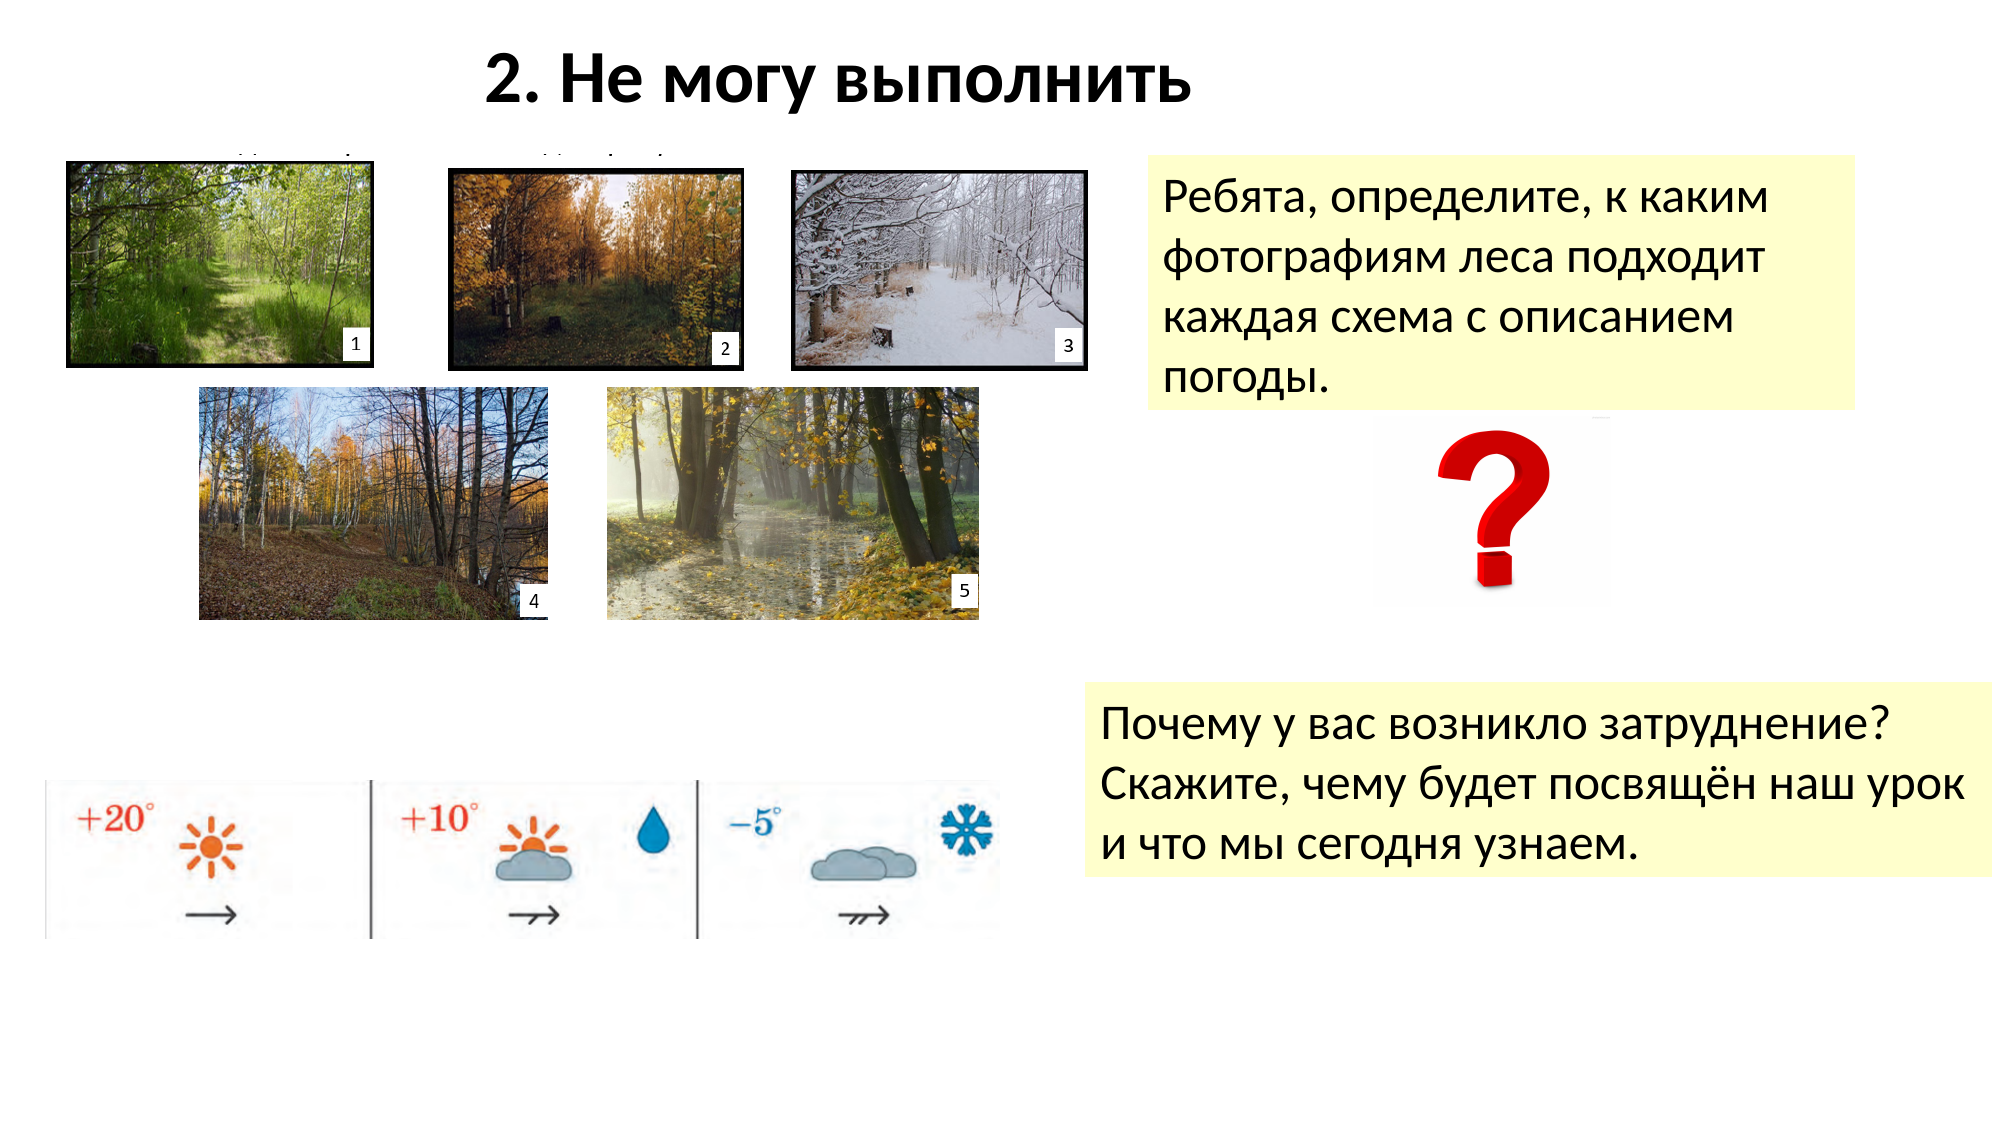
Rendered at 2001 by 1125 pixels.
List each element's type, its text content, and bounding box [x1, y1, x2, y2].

text_box Почему у вас возникло затруднение? Скажите, чему будет посвящён наш урок и что мы сегодня узнаем. [1085, 682, 1992, 877]
picture [1373, 417, 1611, 607]
text_box Ребята, определите, к каким фотографиям леса подходит каждая схема с описанием погоды. [1148, 155, 1855, 410]
picture [45, 780, 1000, 939]
picture [62, 154, 1096, 632]
title 2. Не могу выполнить [469, 30, 1602, 102]
